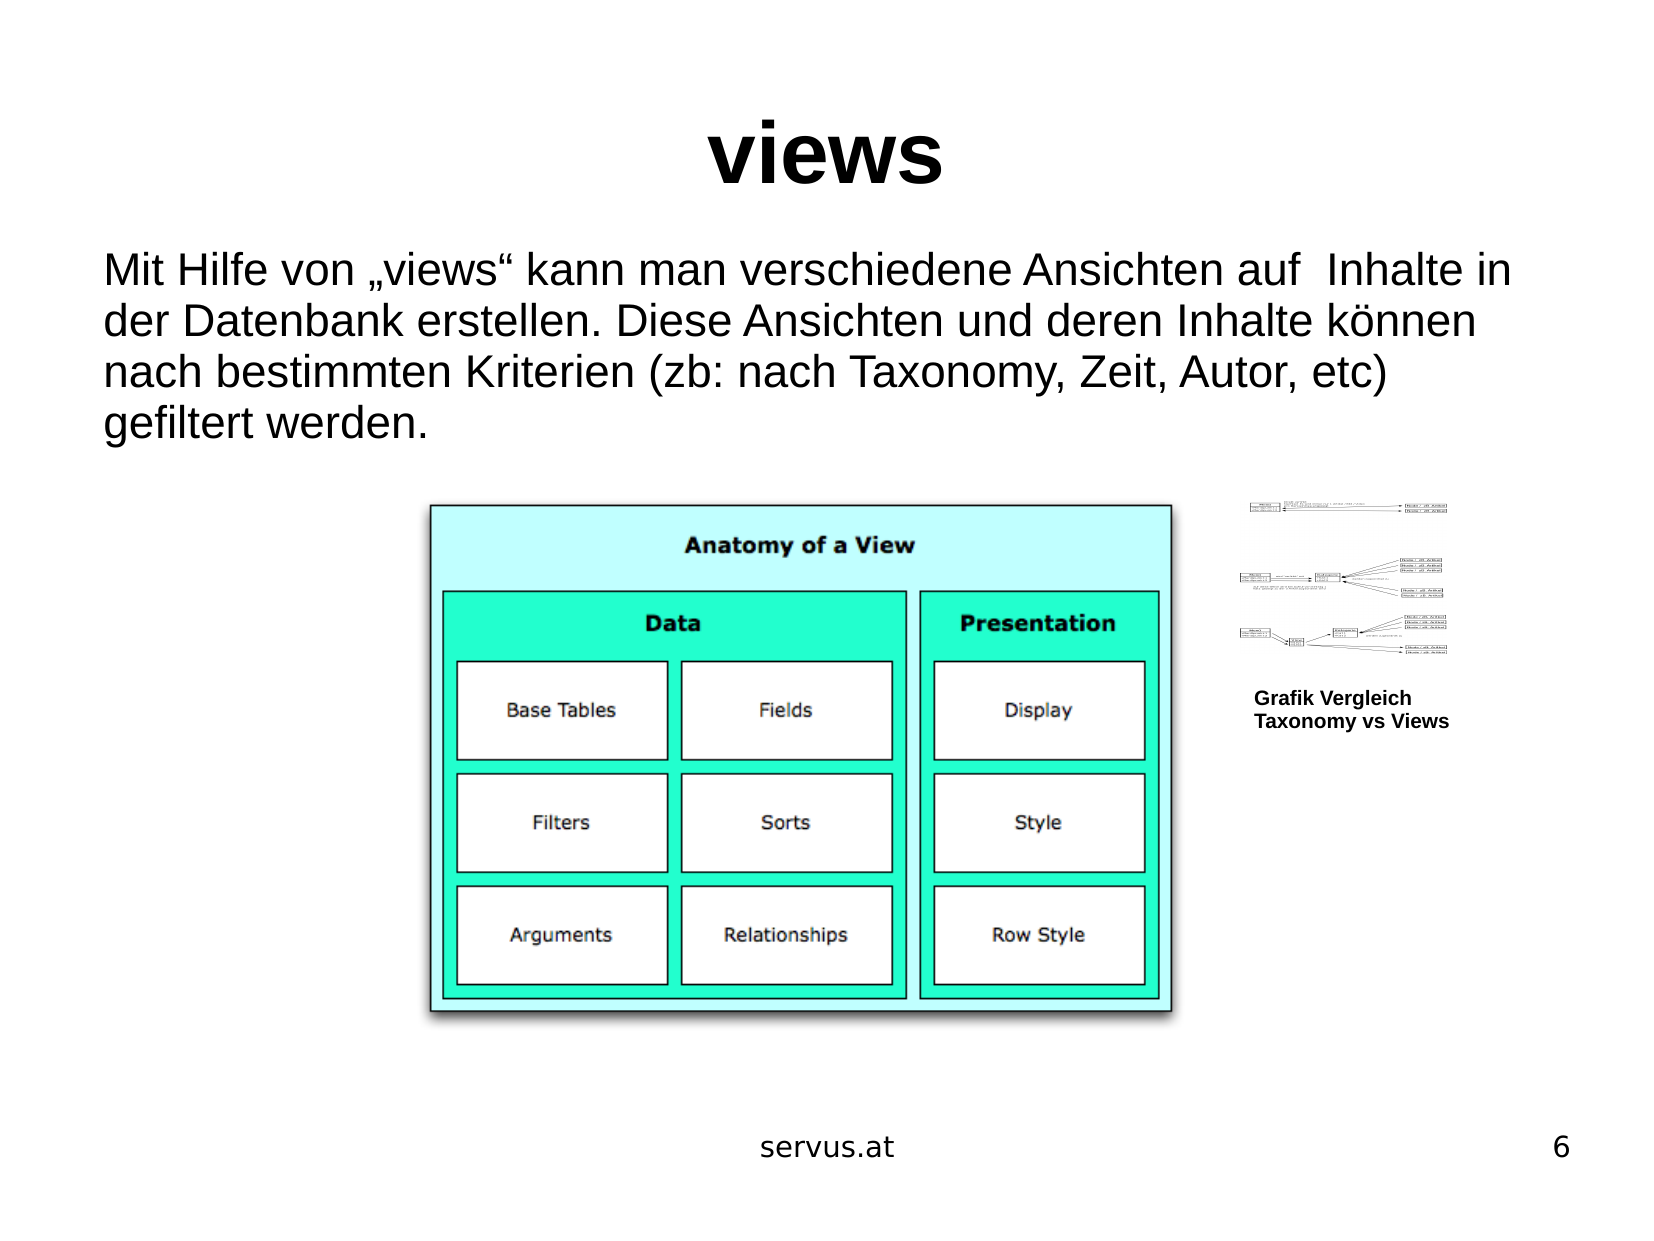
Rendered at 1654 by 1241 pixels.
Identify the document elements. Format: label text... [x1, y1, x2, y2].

picture [413, 494, 1188, 1034]
title views [82, 49, 1571, 257]
picture [1240, 501, 1447, 654]
text_box Mit Hilfe von „views“ kann man verschiedene Ansichten auf Inhalte in der Datenbank erstellen. Diese Ansichten und deren Inhalte können nach bestimmten Kriterien (zb: nach Taxonomy, Zeit, Autor, etc) gefiltert werden. [88, 236, 1565, 1093]
text_box Grafik Vergleich Taxonomy vs Views [1239, 679, 1654, 1241]
